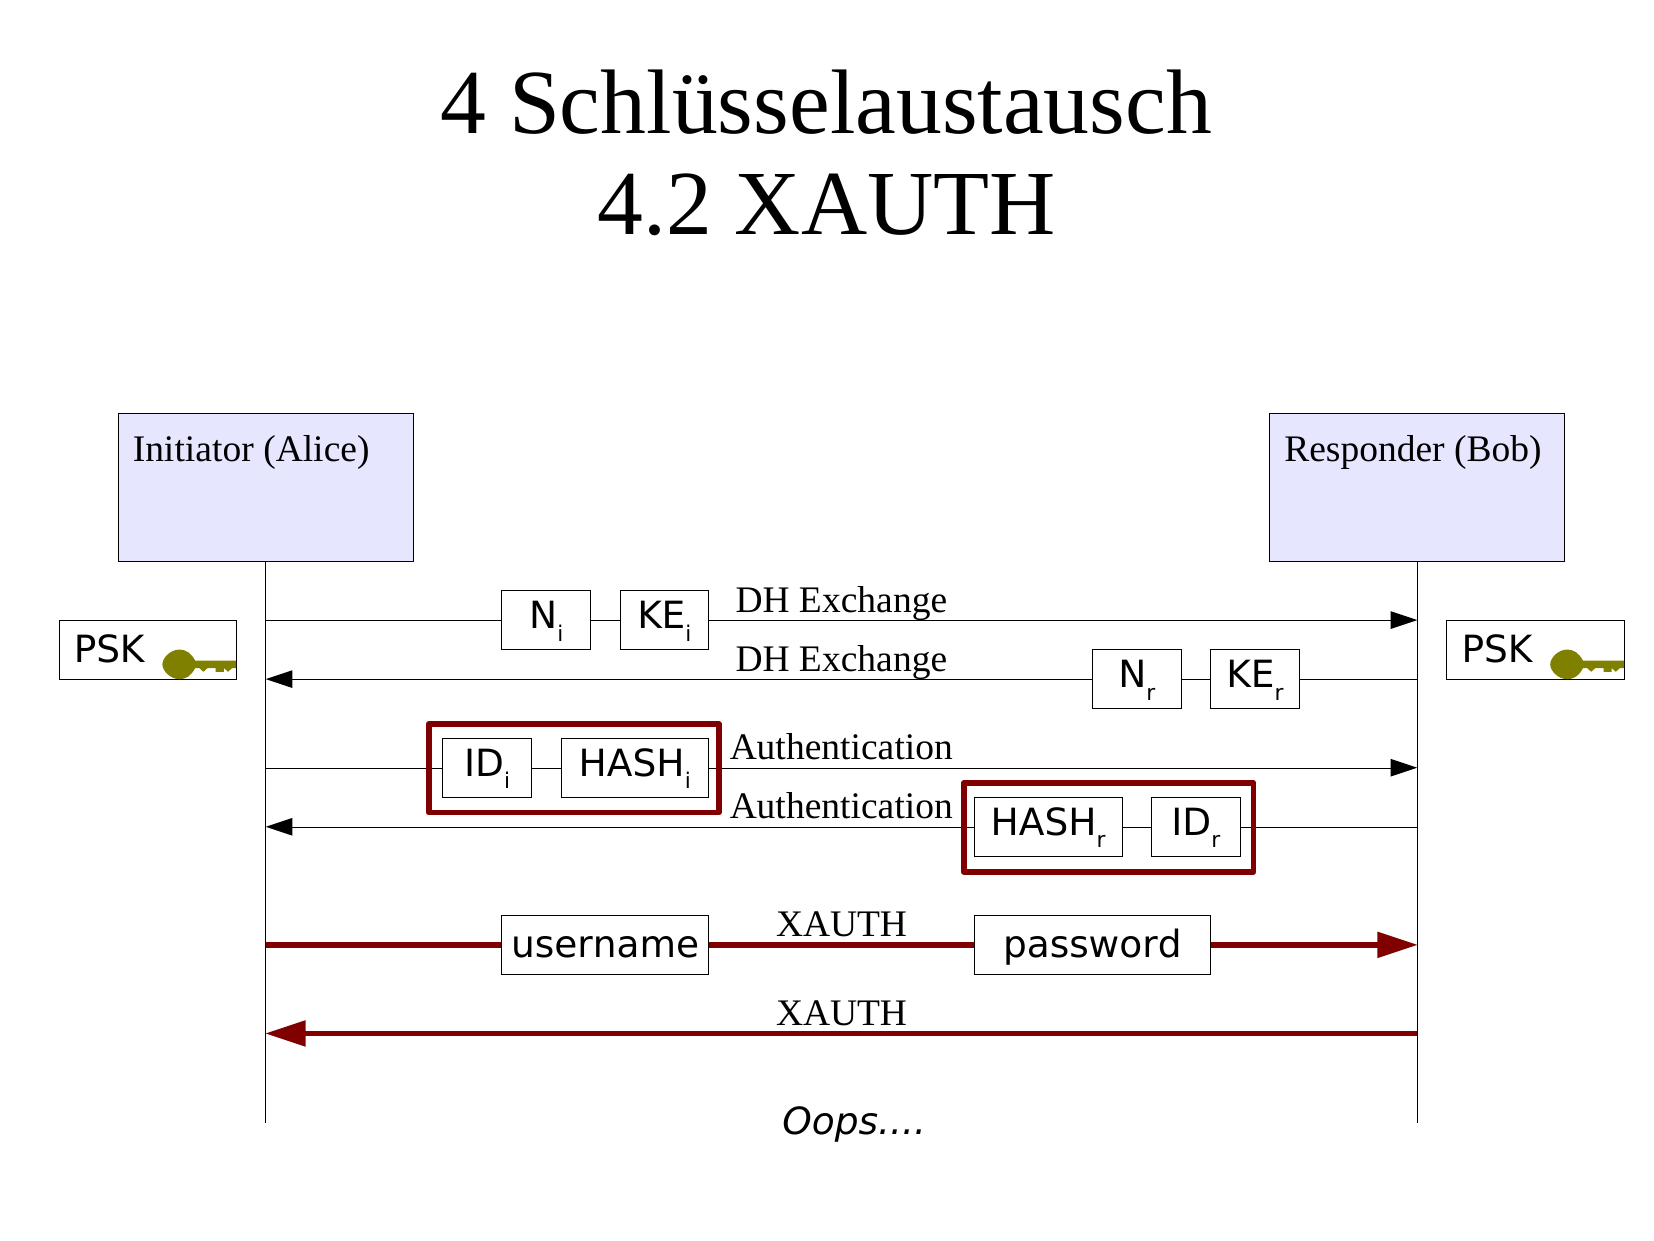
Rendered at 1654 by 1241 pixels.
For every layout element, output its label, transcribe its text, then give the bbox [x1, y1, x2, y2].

text_box HASHr [974, 797, 1123, 857]
text_box HASHi [561, 738, 709, 798]
text_box PSK [59, 620, 237, 680]
title 4 Schlüsselaustausch 4.2 XAUTH [82, 49, 1571, 257]
text_box Ni [501, 590, 591, 650]
text_box Initiator (Alice) [118, 413, 414, 562]
text_box Oops.... [767, 1092, 939, 1151]
text_box username [501, 915, 709, 975]
text_box PSK [1569, 669, 1625, 680]
text_box Nr [1092, 649, 1182, 709]
text_box KEi [620, 590, 709, 650]
text_box KEr [1210, 649, 1300, 709]
text_box PSK [182, 669, 237, 680]
text_box password [974, 915, 1211, 975]
text_box Responder (Bob) [1269, 413, 1565, 562]
text_box [1550, 649, 1625, 680]
text_box PSK [1446, 620, 1625, 680]
text_box IDi [442, 738, 532, 798]
text_box [162, 649, 237, 680]
text_box IDr [1151, 797, 1241, 857]
